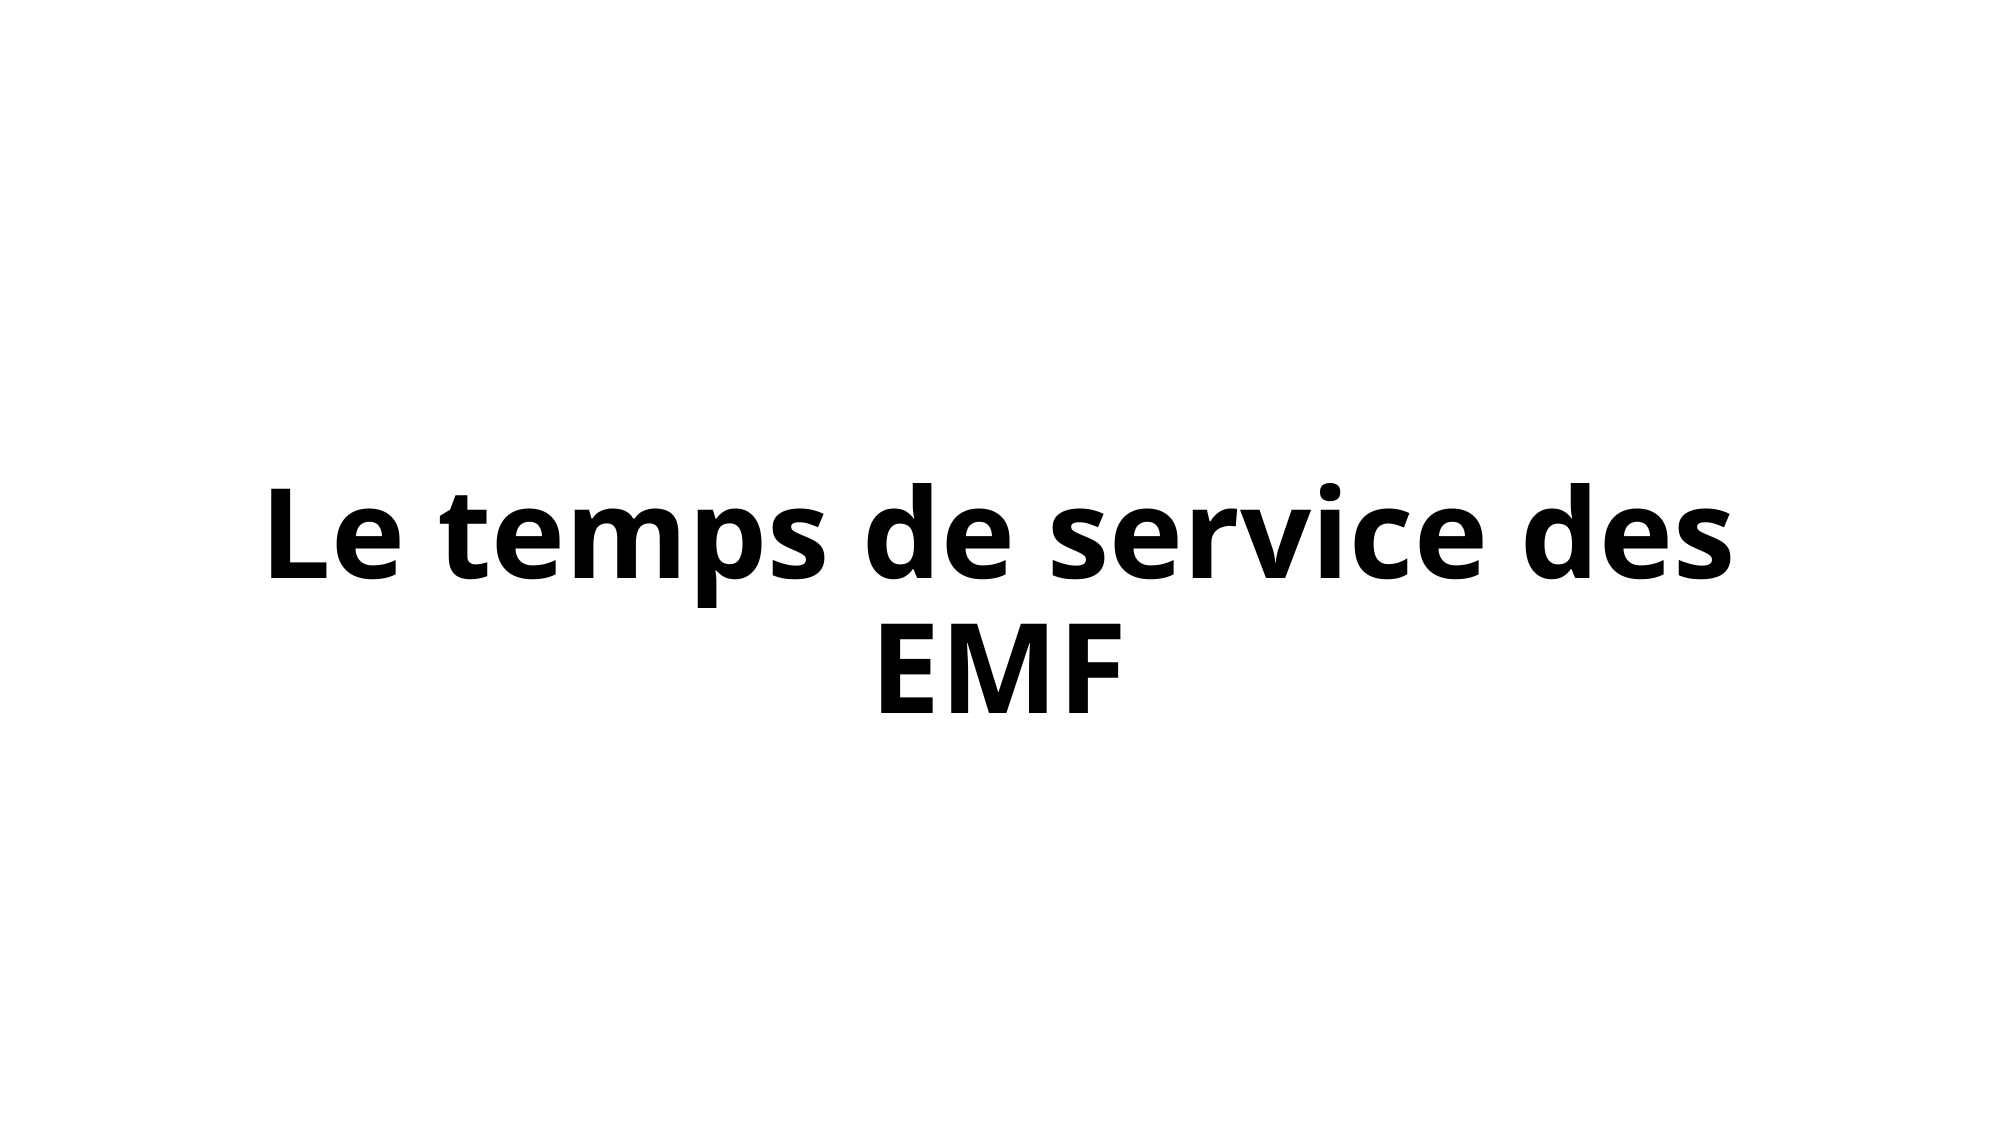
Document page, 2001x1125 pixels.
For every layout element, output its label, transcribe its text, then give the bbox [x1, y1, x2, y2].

title Le temps de service des EMF [136, 280, 1862, 749]
